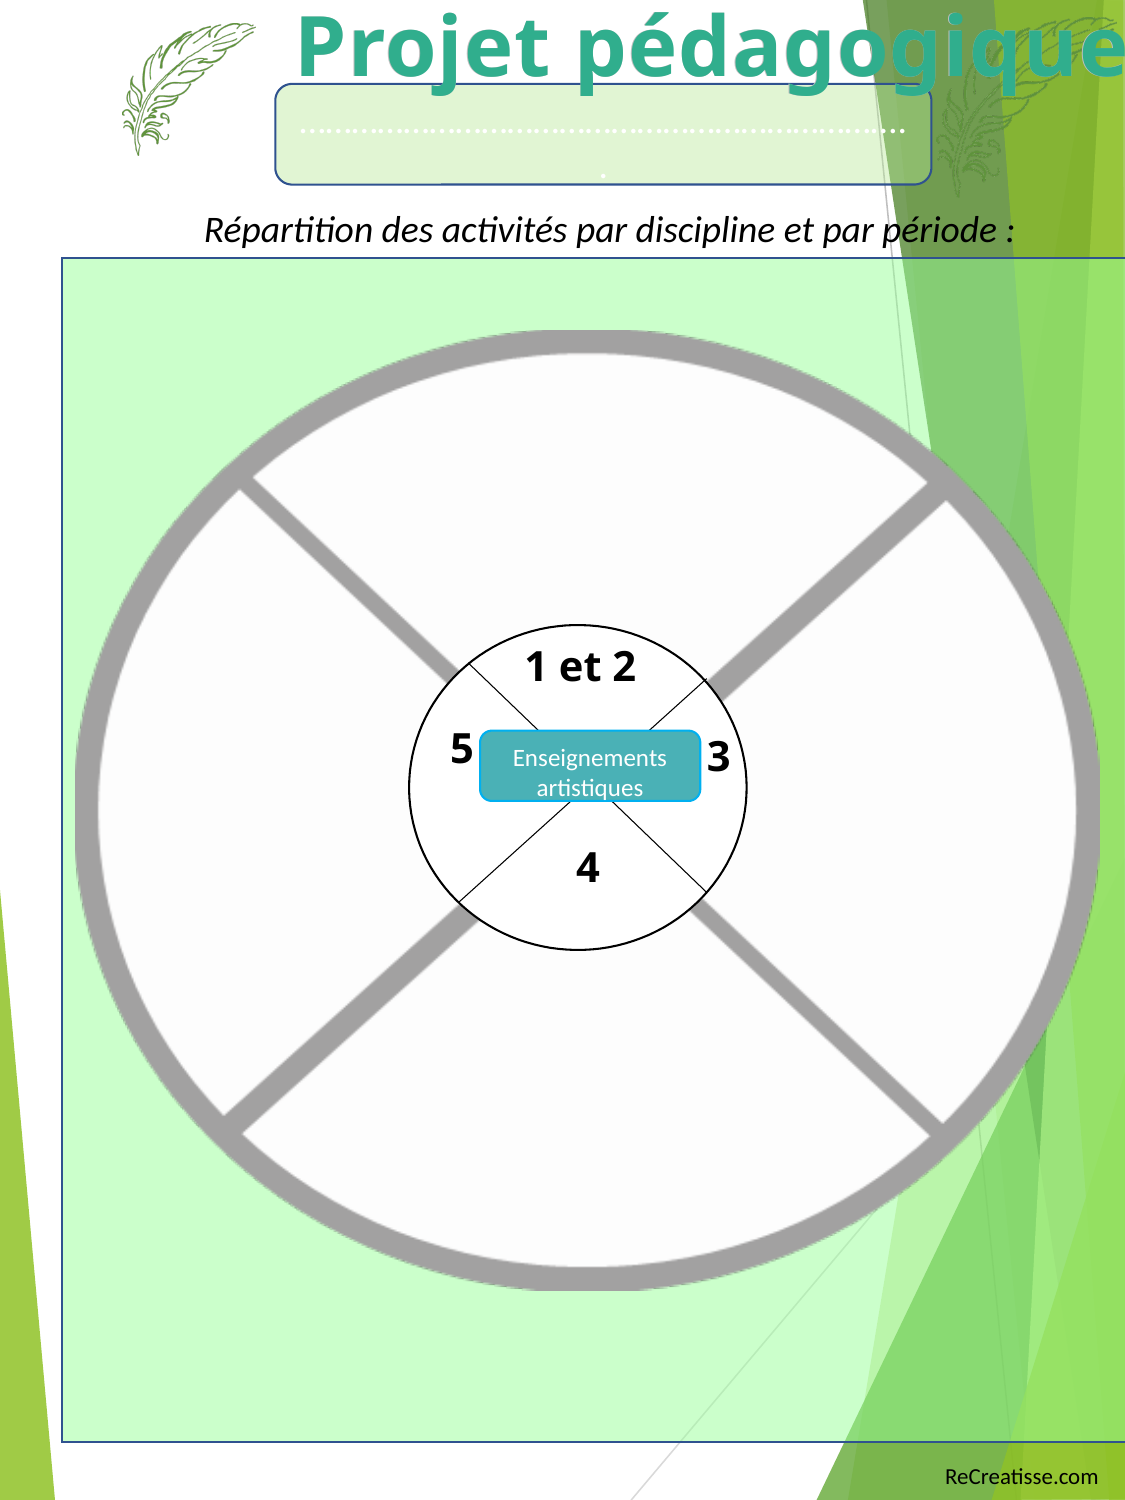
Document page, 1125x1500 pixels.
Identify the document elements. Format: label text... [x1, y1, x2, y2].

text_box 3 [692, 722, 746, 787]
picture [122, 23, 256, 156]
text_box [62, 258, 1125, 1442]
text_box Enseignements artistiques [480, 730, 701, 801]
text_box 1 et 2 [509, 632, 652, 697]
picture [75, 330, 1100, 1291]
text_box Répartition des activités par discipline et par période : [189, 198, 1032, 258]
text_box ReCreatisse.com [930, 1454, 1114, 1497]
text_box Projet pédagogique [280, 0, 1125, 201]
text_box 5 [435, 714, 489, 779]
text_box 4 [561, 833, 615, 899]
